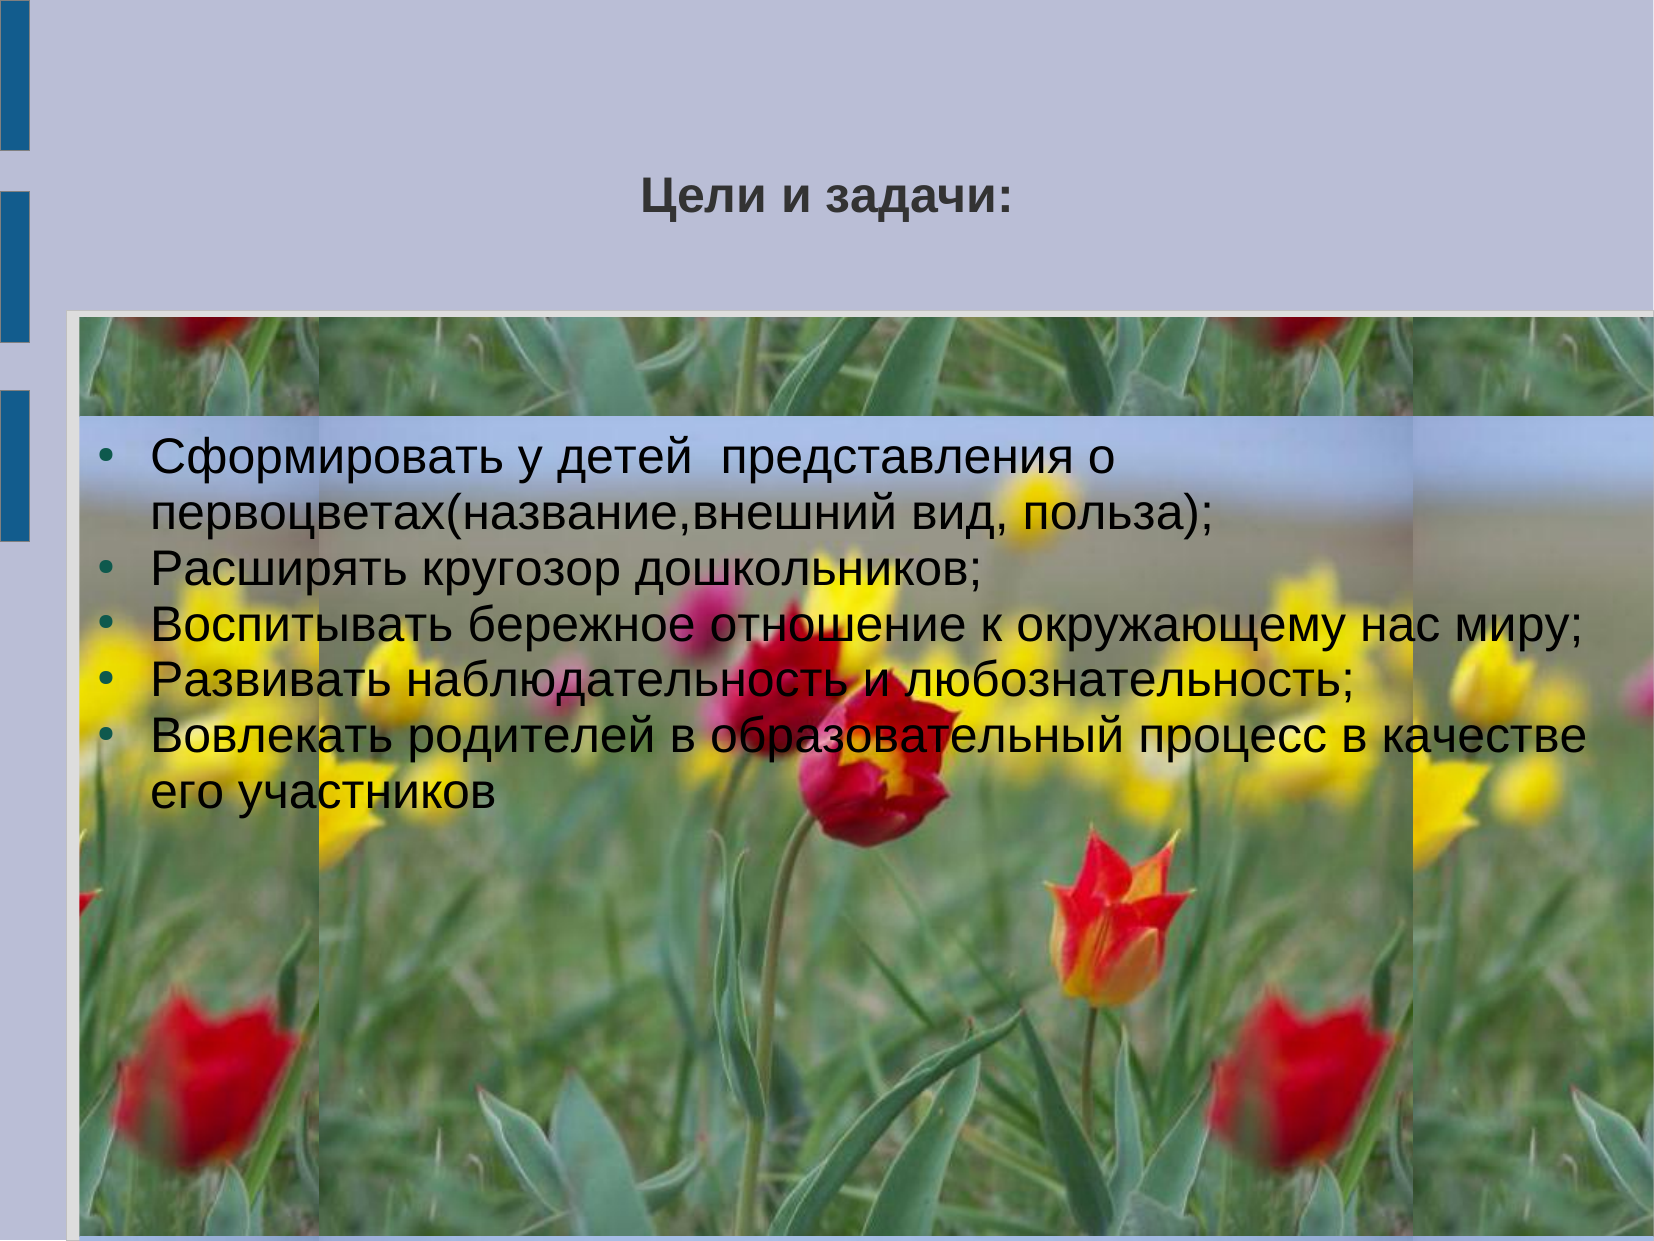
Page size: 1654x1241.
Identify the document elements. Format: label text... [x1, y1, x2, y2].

list Сформировать у детей представления о первоцветах(название,внешний вид, польза); Расширять кругозор дошкольников; Воспитывать бережное отношение к окружающему нас миру; Развивать наблюдательность и любознательность; Вовлекать родителей в образовательный процесс в качестве его участников [79, 317, 1654, 1241]
title Цели и задачи: [121, 91, 1534, 299]
